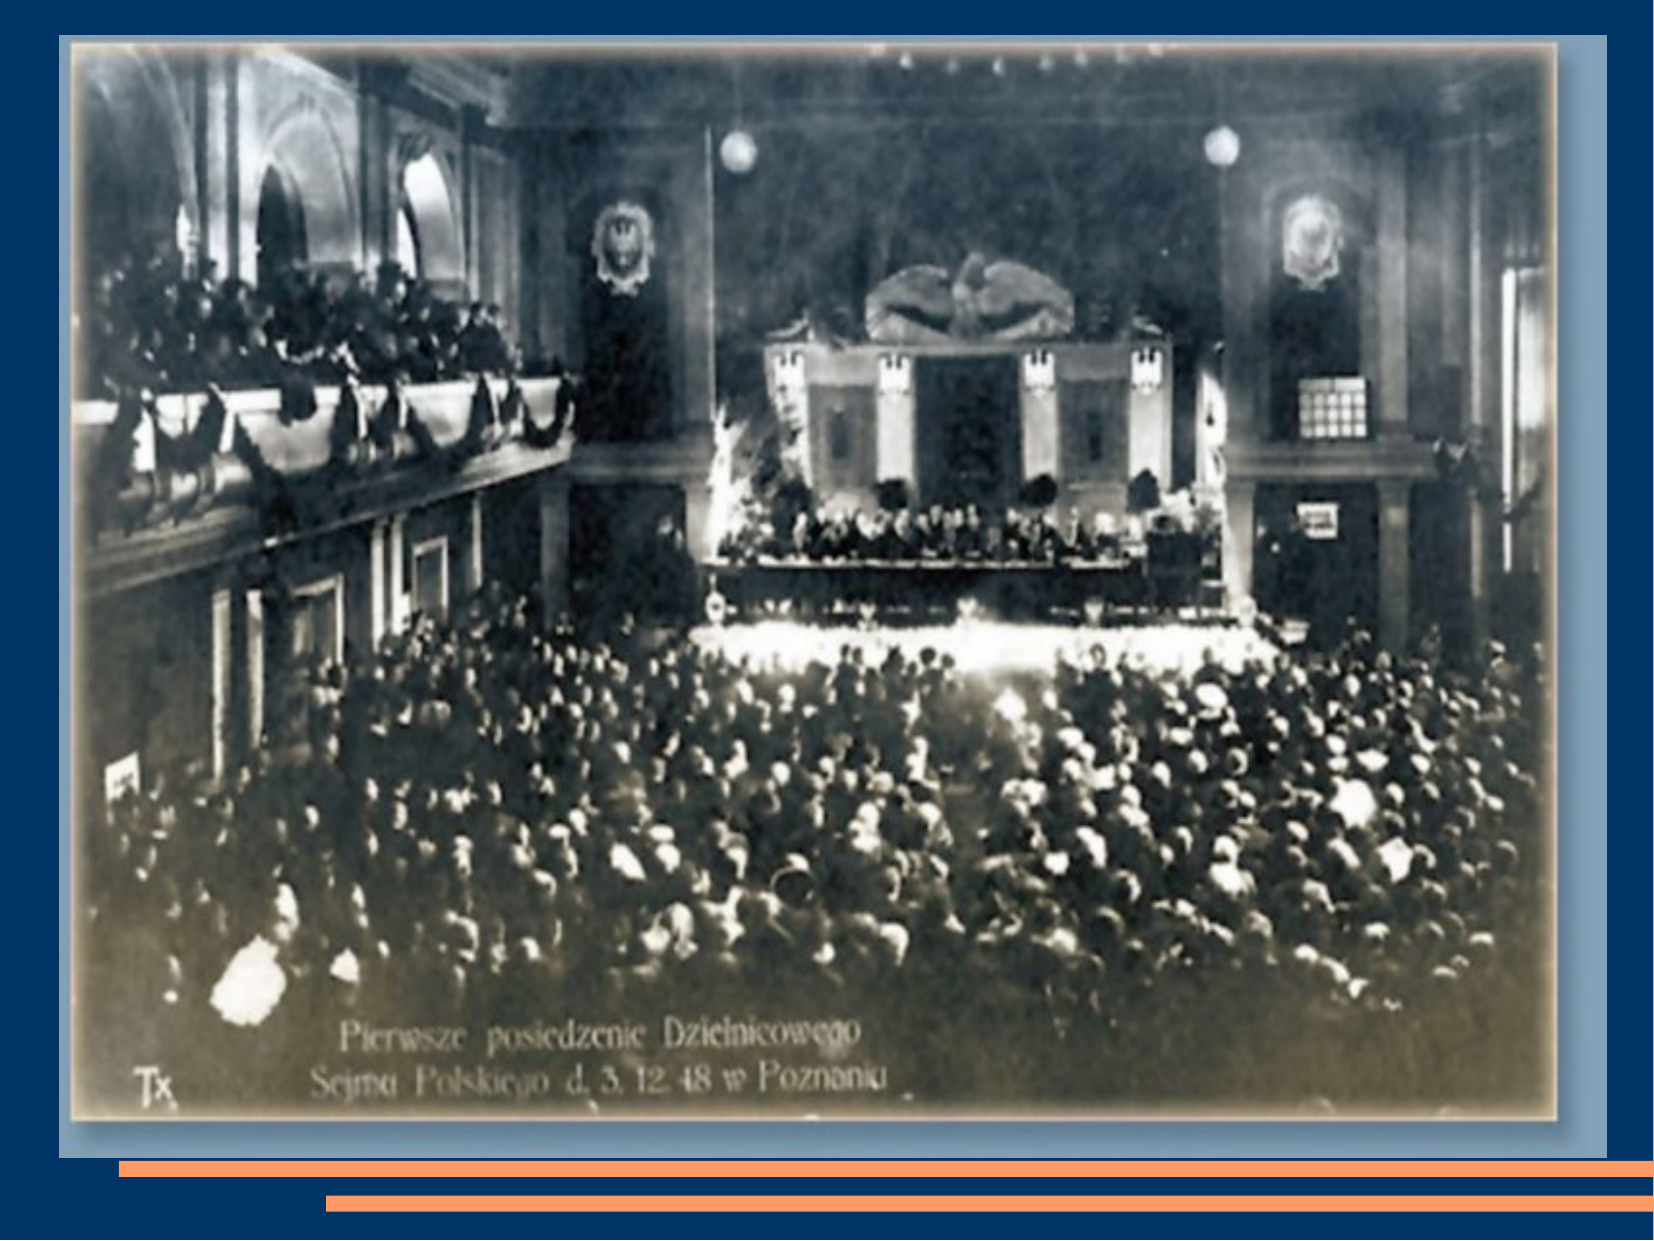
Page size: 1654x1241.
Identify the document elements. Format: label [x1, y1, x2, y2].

picture [59, 35, 1607, 1158]
